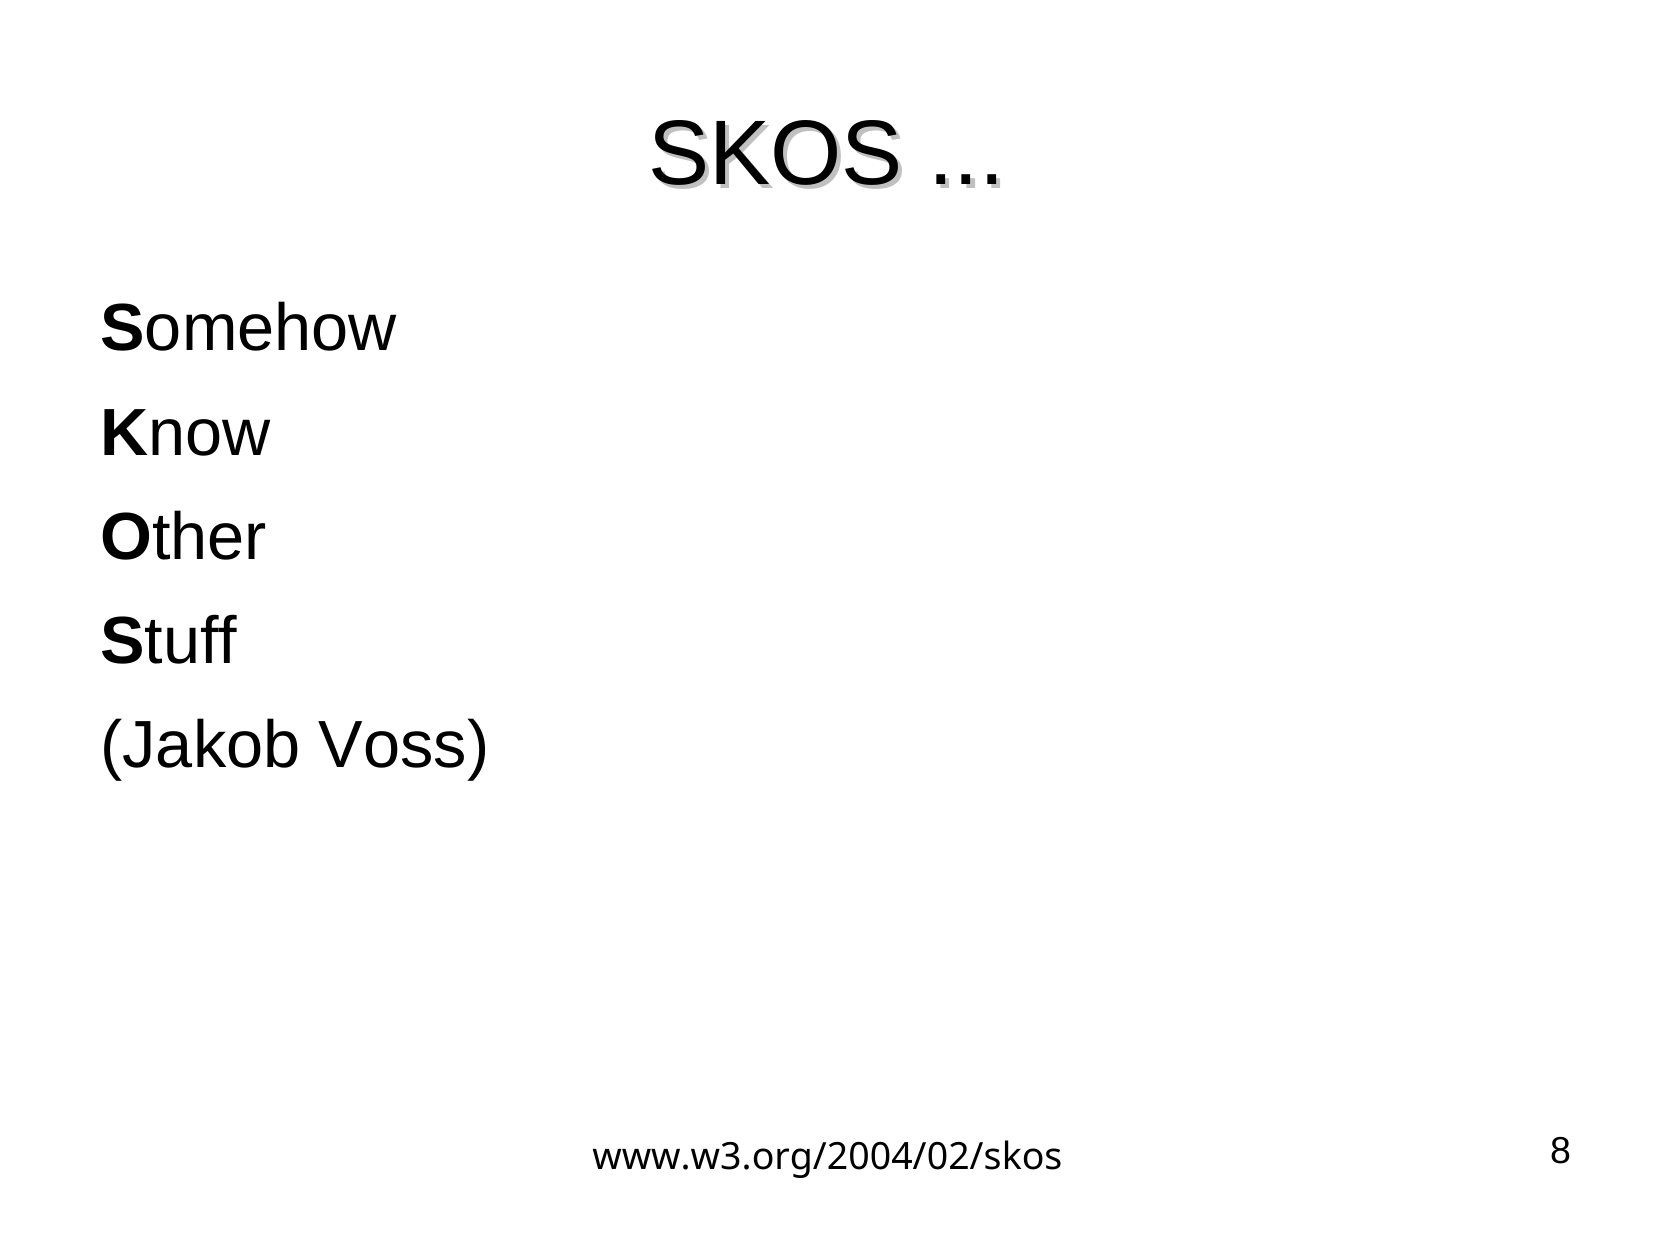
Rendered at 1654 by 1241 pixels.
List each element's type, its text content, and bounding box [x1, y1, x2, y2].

title SKOS ... [82, 49, 1571, 257]
list Somehow Know Other Stuff (Jakob Voss) [82, 290, 1571, 1109]
